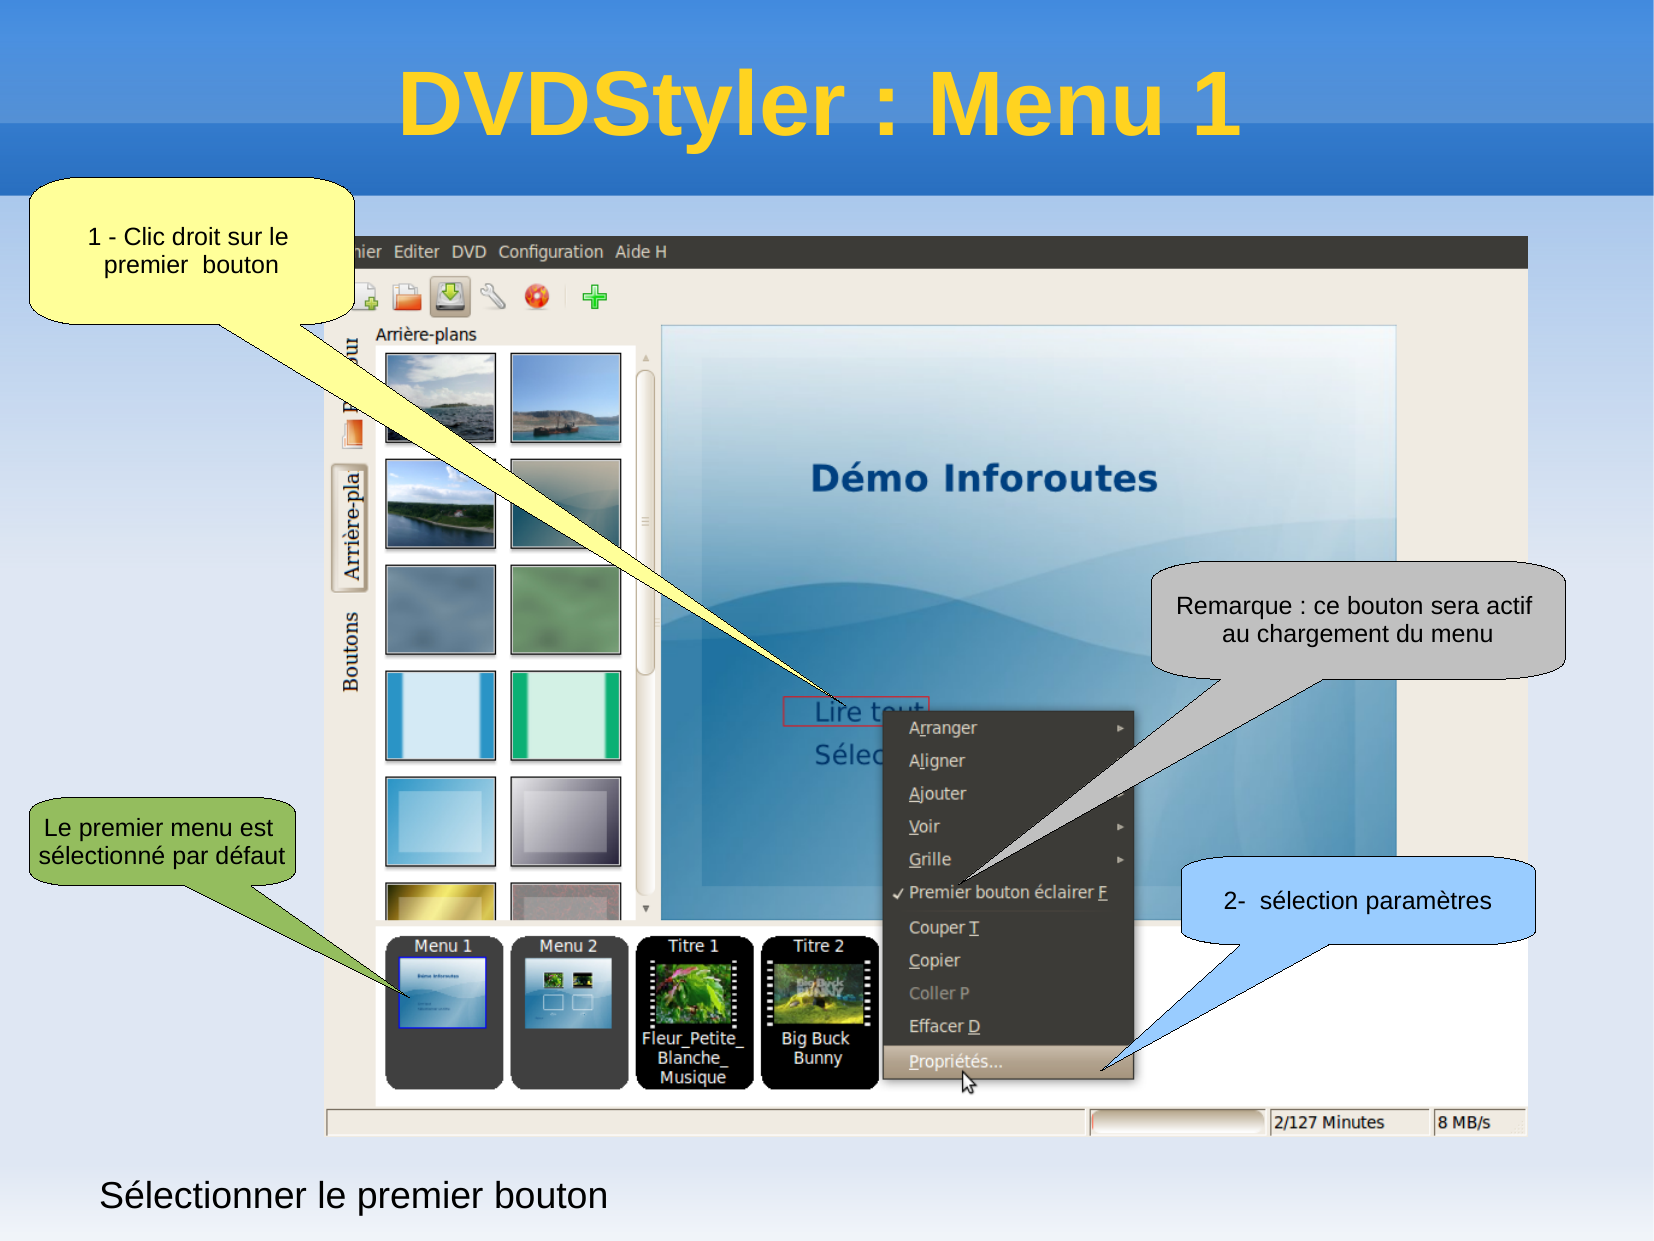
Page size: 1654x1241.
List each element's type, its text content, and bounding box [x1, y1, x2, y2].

text_box 1 - Clic droit sur le premier bouton [29, 177, 846, 706]
text_box Remarque : ce bouton sera actif au chargement du menu [958, 561, 1566, 885]
text_box 2- sélection paramètres [1100, 856, 1536, 1071]
picture [0, 0, 1654, 1241]
text_box Le premier menu est sélectionné par défaut [29, 797, 410, 998]
subtitle Sélectionner le premier bouton [88, 1151, 1241, 1241]
title DVDStyler : Menu 1 [76, 0, 1565, 208]
